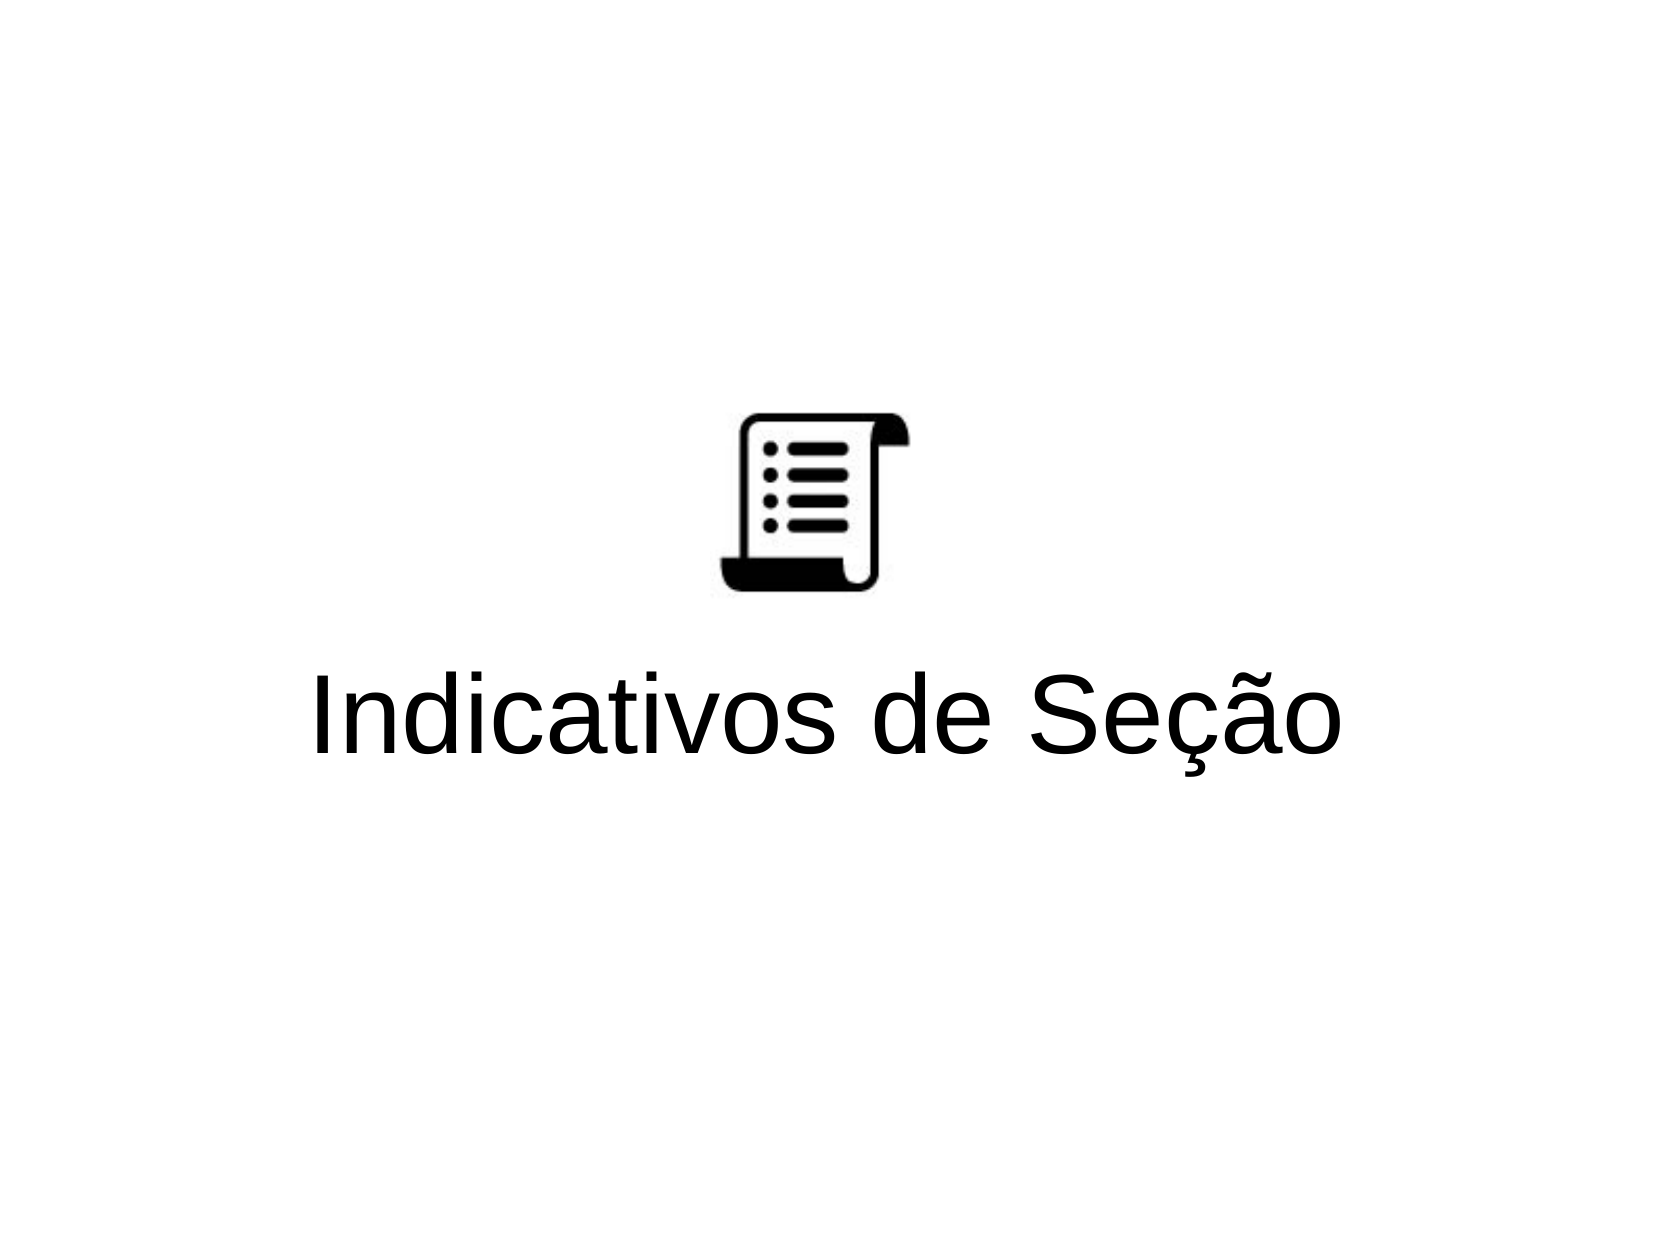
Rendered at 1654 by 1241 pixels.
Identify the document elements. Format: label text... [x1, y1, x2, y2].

picture [710, 397, 921, 609]
title Indicativos de Seção [11, 608, 1642, 816]
